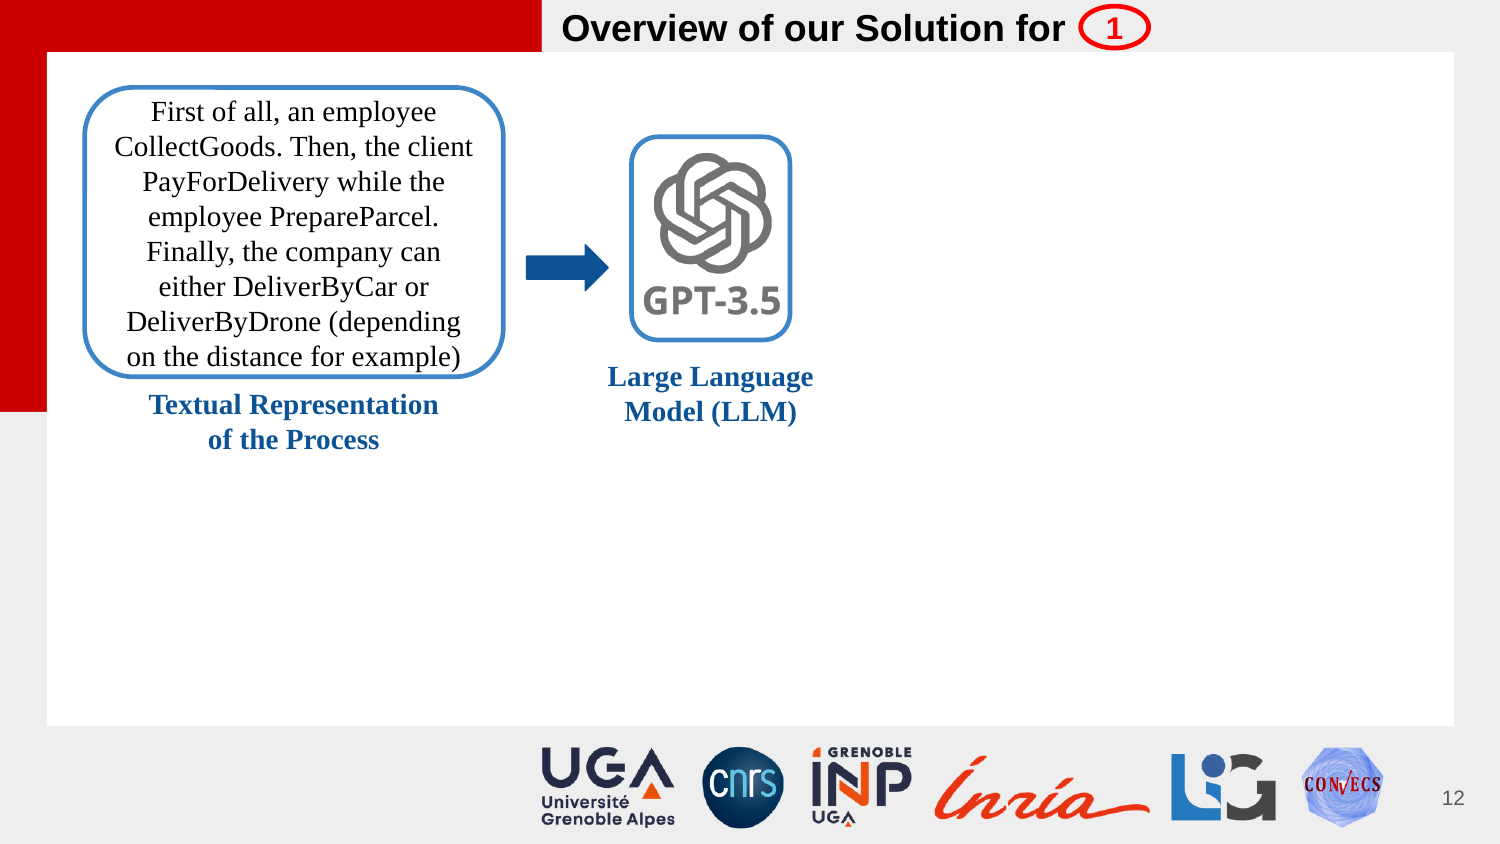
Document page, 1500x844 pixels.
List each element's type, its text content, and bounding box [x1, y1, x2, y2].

text_box 1 [1080, 6, 1149, 49]
slide_number <numéro> [1389, 764, 1480, 830]
text_box Textual Representation of the Process [26, 393, 562, 448]
text_box First of all, an employee CollectGoods. Then, the client PayForDelivery while the employee PrepareParcel. Finally, the company can either DeliverByCar or DeliverByDrone (depending on the distance for example) [84, 87, 504, 377]
text_box Large Language Model (LLM) [586, 340, 836, 444]
text_box [526, 244, 609, 291]
text_box Overview of our Solution for [546, 0, 1441, 55]
picture [0, 0, 1500, 844]
